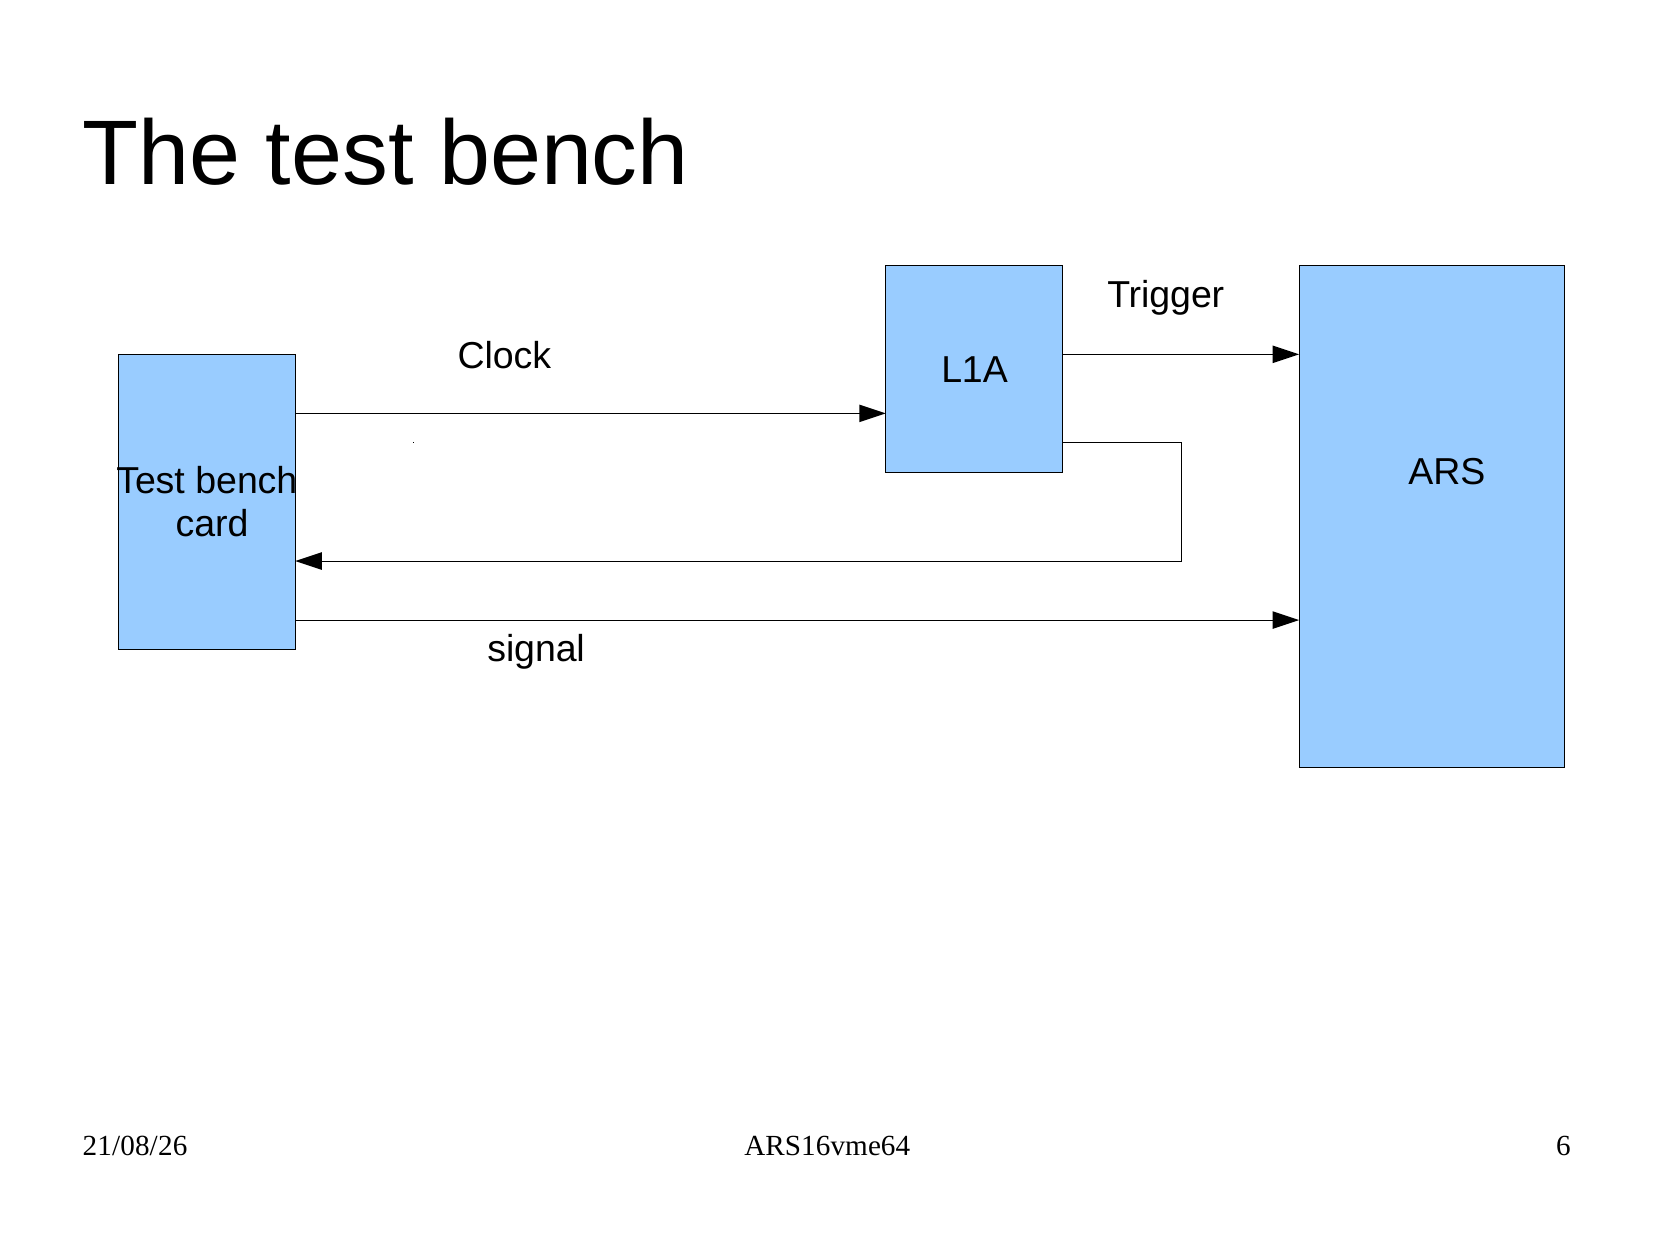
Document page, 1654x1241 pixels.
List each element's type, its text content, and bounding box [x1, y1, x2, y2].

text_box Test bench card [118, 354, 296, 650]
text_box ARS [1328, 442, 1565, 500]
text_box L1A [885, 265, 1063, 473]
text_box signal [472, 620, 650, 677]
text_box Trigger [1092, 265, 1270, 323]
text_box [1299, 265, 1565, 768]
title The test bench [82, 56, 1571, 250]
text_box Clock [442, 326, 621, 426]
